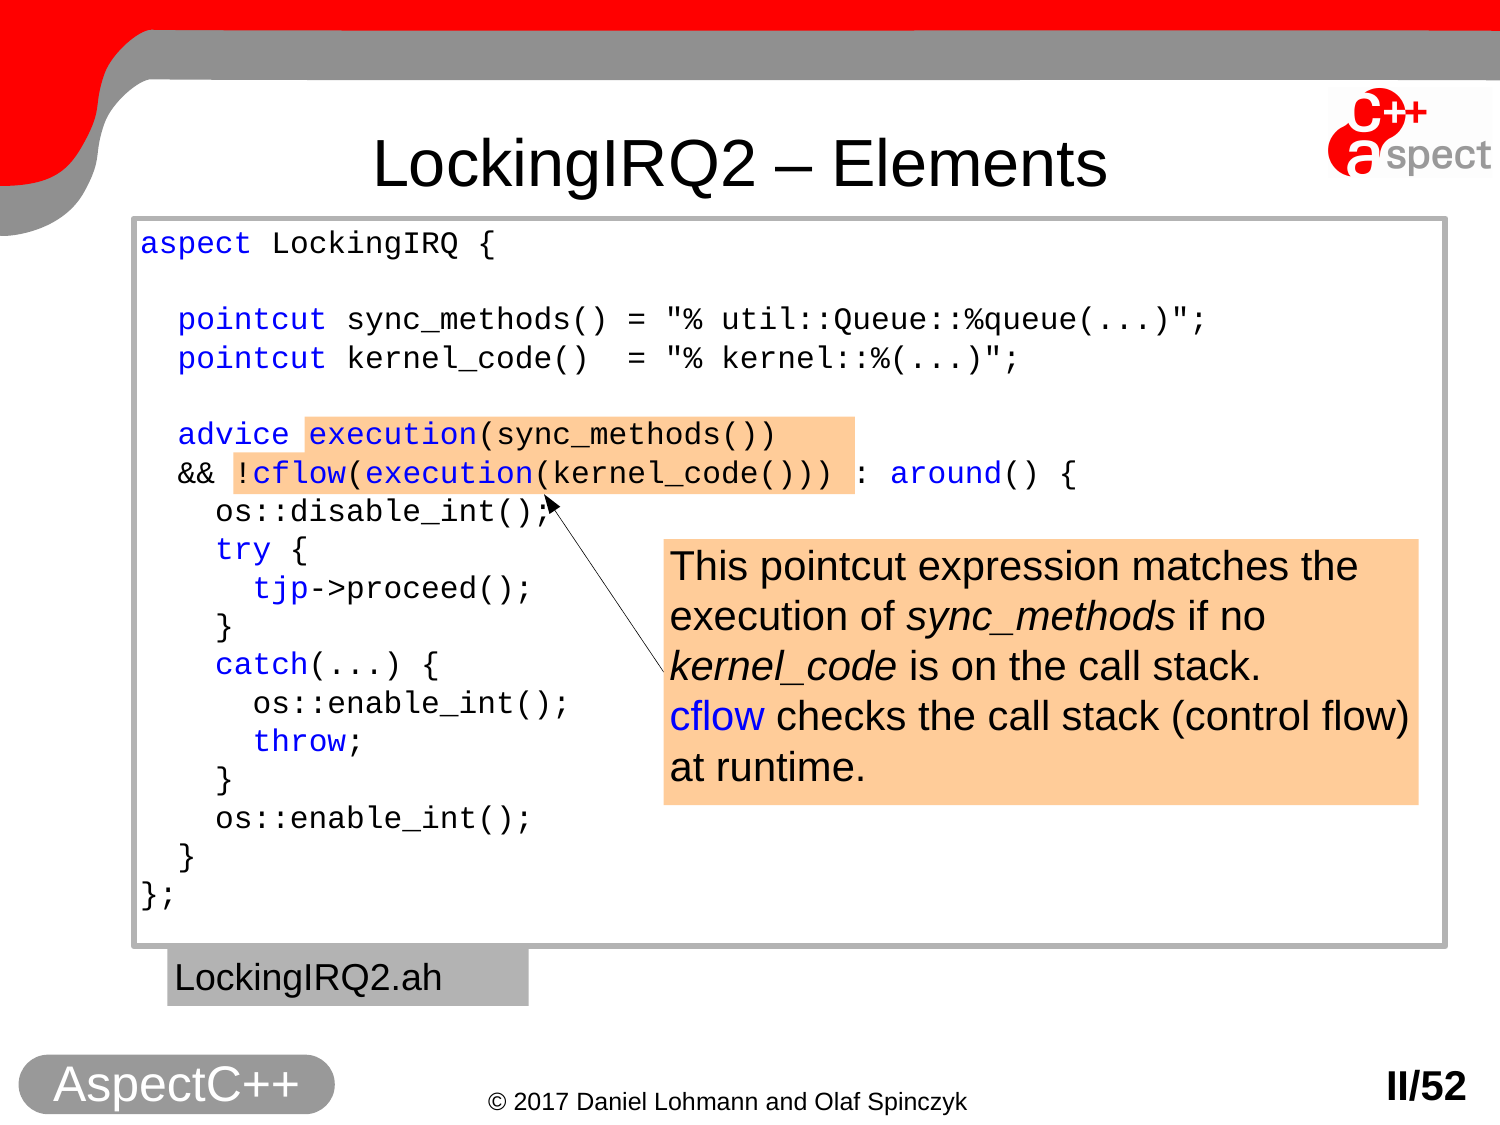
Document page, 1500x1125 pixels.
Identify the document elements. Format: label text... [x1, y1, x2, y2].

title LockingIRQ2 – Elements [112, 98, 1388, 223]
text_box LockingIRQ2.ah [167, 946, 529, 1003]
text_box This pointcut expression matches the execution of sync_methods if no kernel_code is on the call stack. cflow checks the call stack (control flow) at runtime. [663, 539, 1419, 806]
text_box aspect LockingIRQ { pointcut sync_methods() = "% util::Queue::%queue(...)"; pointcut kernel_code() = "% kernel::%(...)"; advice execution(sync_methods()) && !cflow(execution(kernel_code())) : around() { os::disable_int(); try { tjp->proceed(); } catch(...) { os::enable_int(); throw; } os::enable_int(); } }; [133, 218, 1446, 947]
